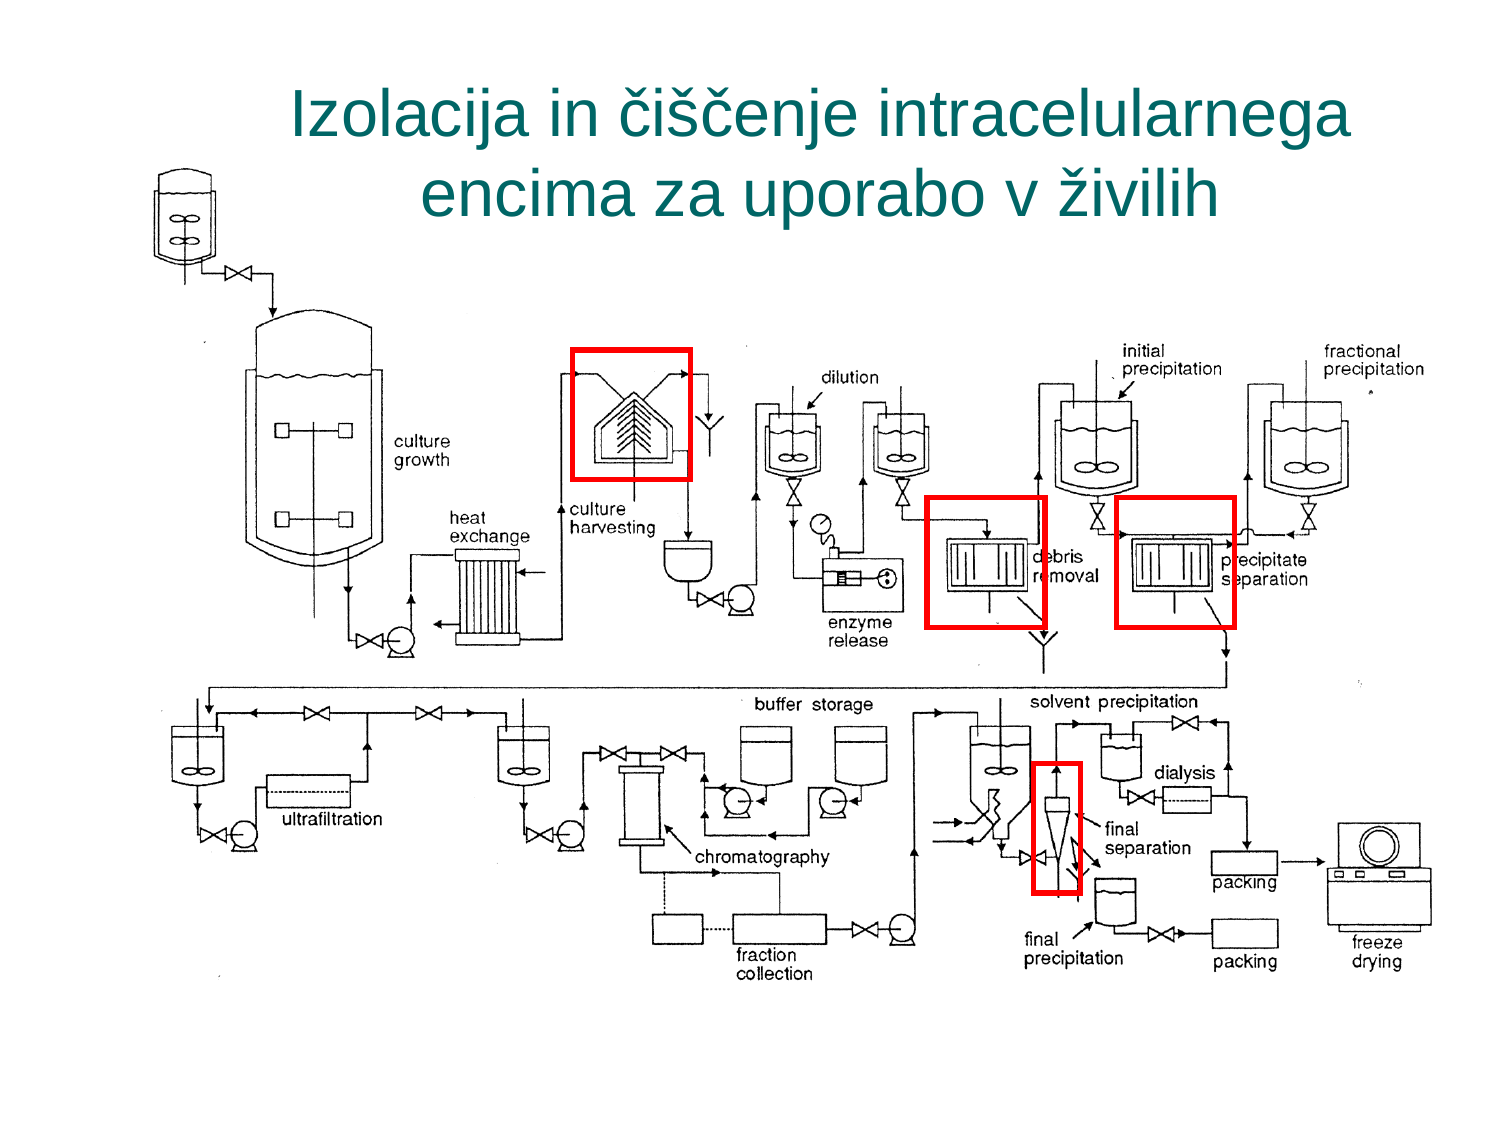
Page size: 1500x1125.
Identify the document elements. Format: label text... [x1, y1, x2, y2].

title Izolacija in čiščenje intracelularnega encima za uporabo v živilih [171, 61, 1471, 237]
picture [147, 126, 1436, 1023]
